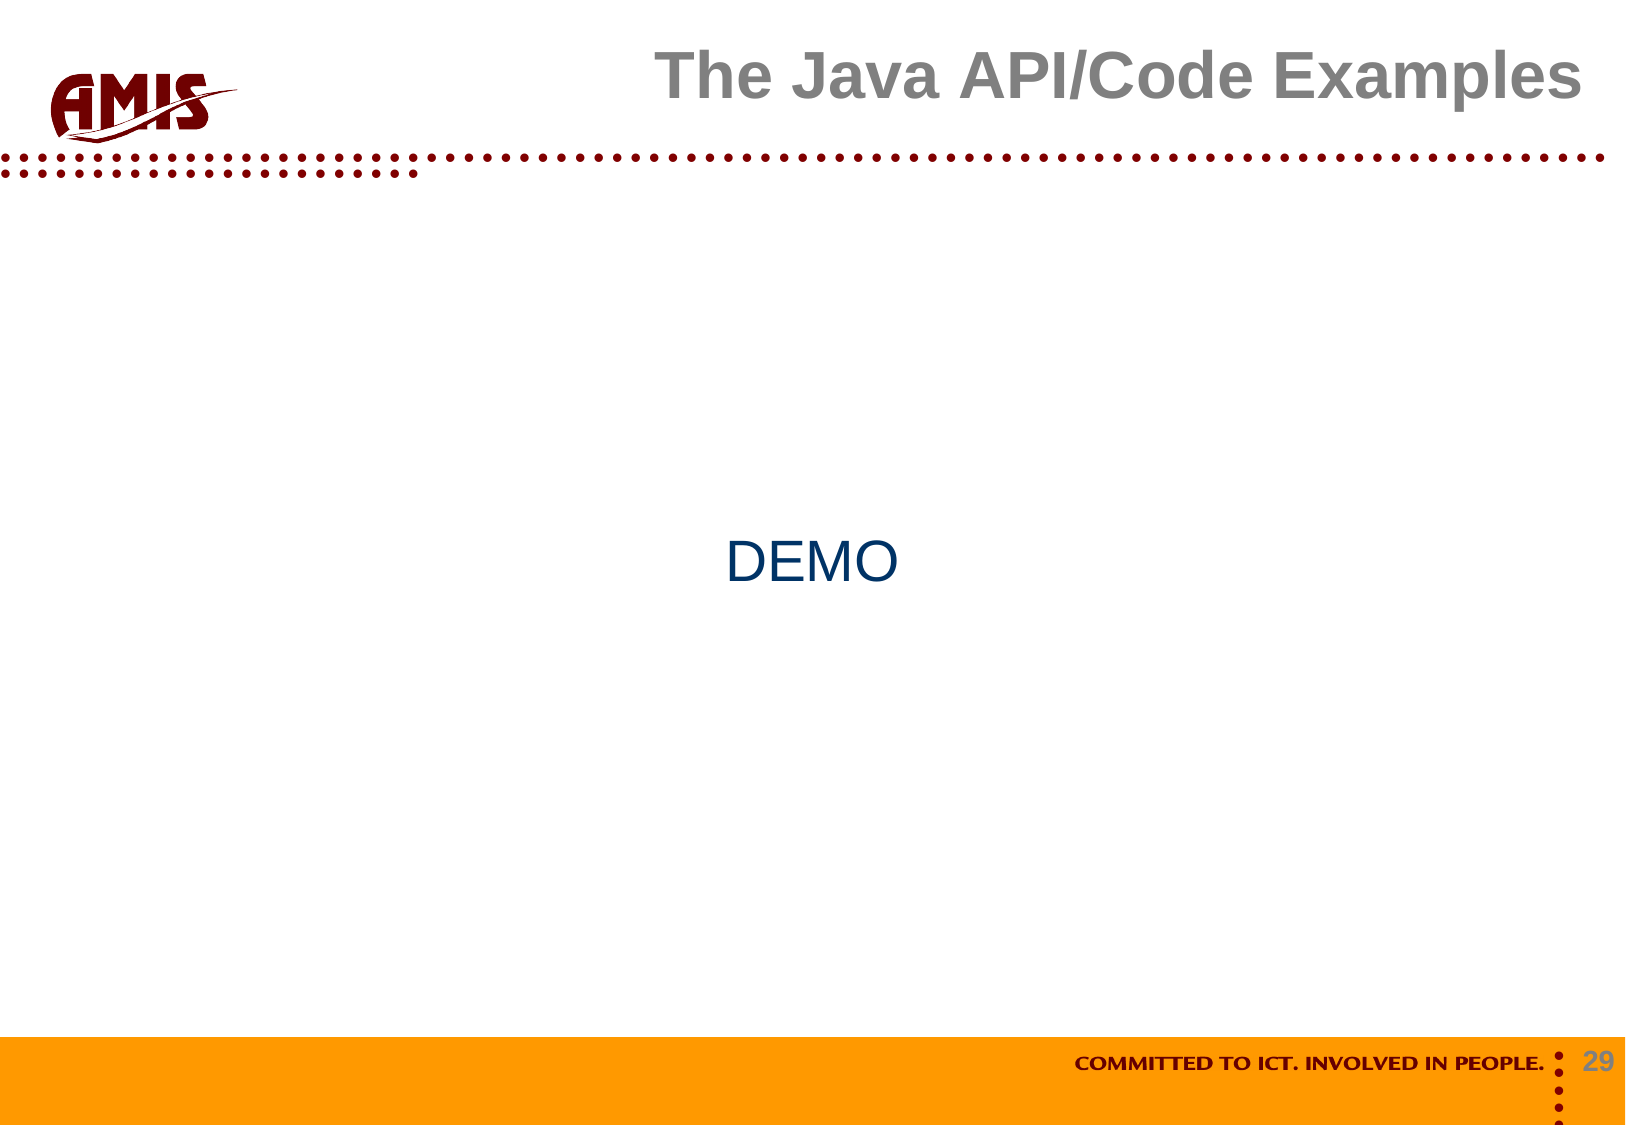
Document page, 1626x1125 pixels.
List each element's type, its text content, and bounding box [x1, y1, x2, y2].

list DEMO [124, 210, 1500, 1061]
picture [50, 73, 238, 144]
picture [1074, 1055, 1544, 1071]
title The Java API/Code Examples [262, 27, 1585, 123]
